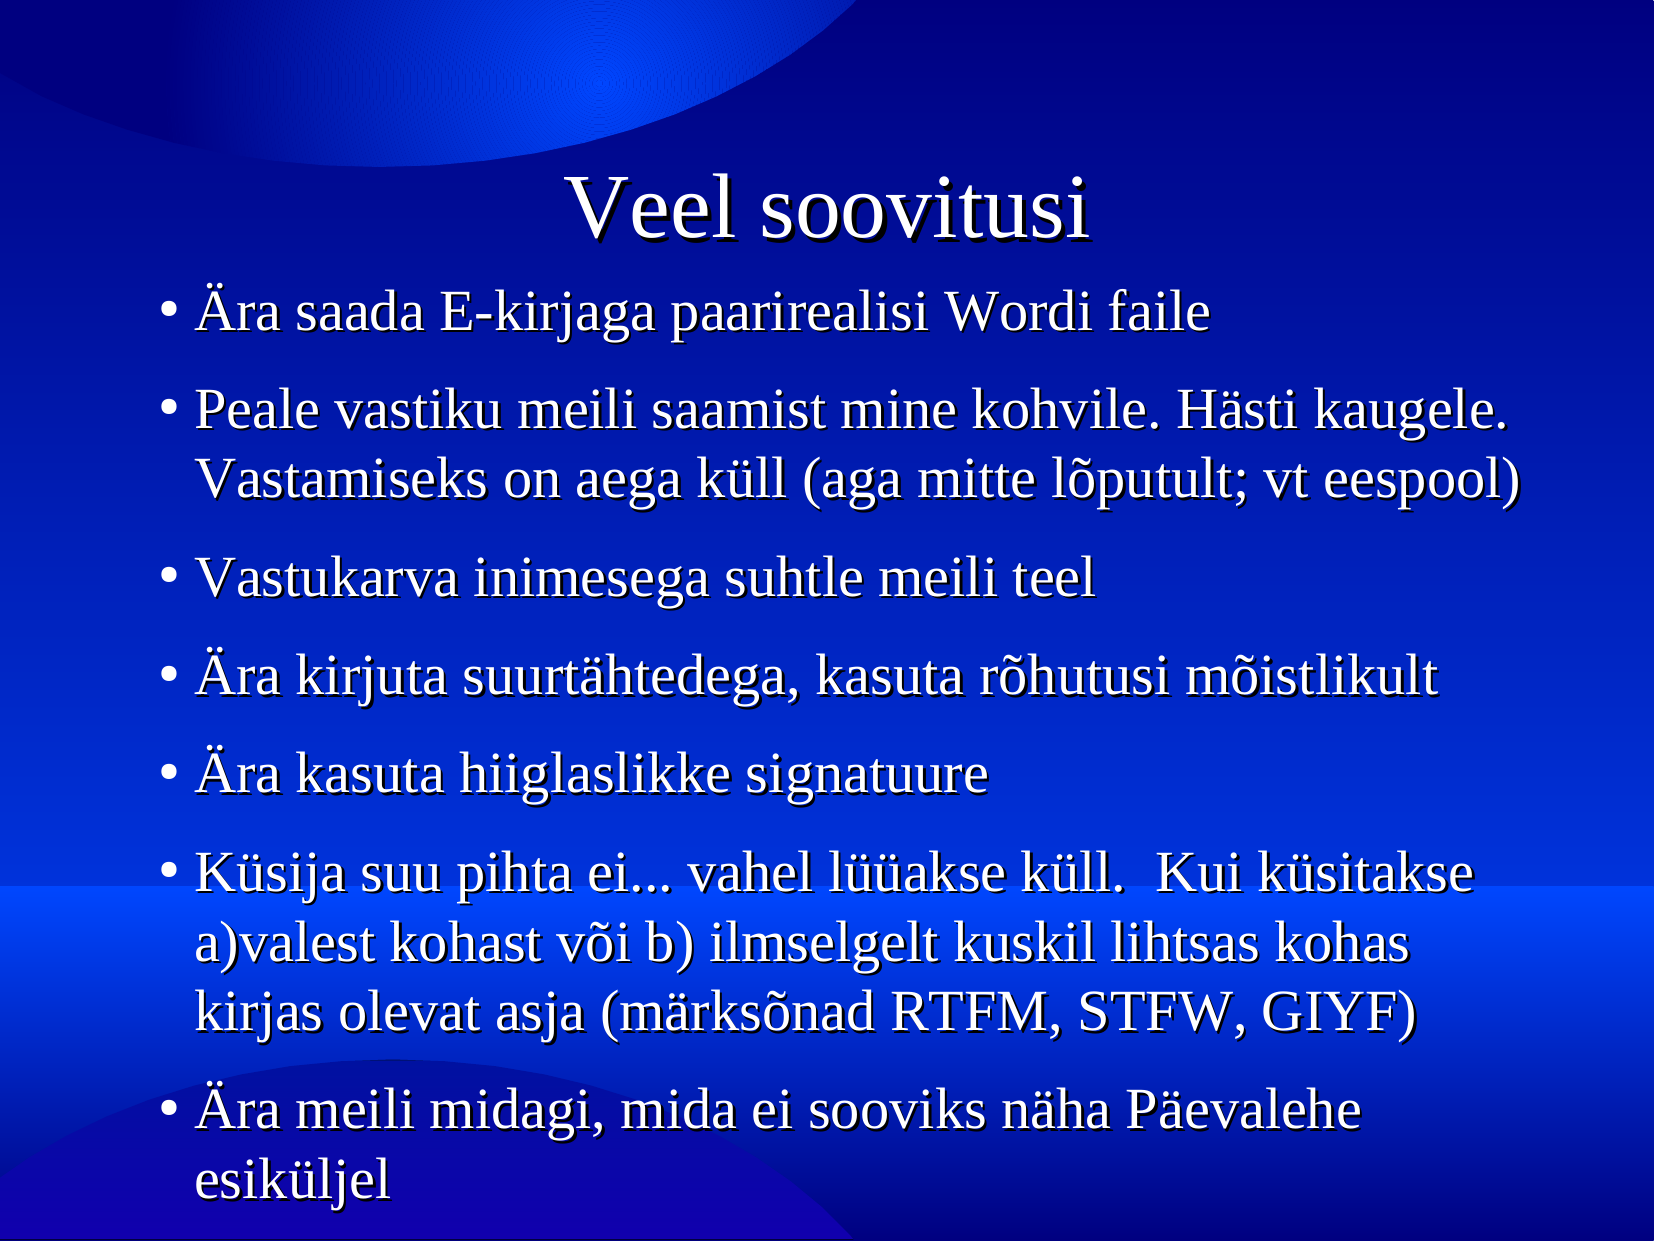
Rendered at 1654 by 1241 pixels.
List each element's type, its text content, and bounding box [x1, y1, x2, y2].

list Ära saada E-kirjaga paarirealisi Wordi faile Peale vastiku meili saamist mine kohvile. Hästi kaugele. Vastamiseks on aega küll (aga mitte lõputult; vt eespool) Vastukarva inimesega suhtle meili teel Ära kirjuta suurtähtedega, kasuta rõhutusi mõistlikult Ära kasuta hiiglaslikke signatuure Küsija suu pihta ei... vahel lüüakse küll. Kui küsitakse a)valest kohast või b) ilmselgelt kuskil lihtsas kohas kirjas olevat asja (märksõnad RTFM, STFW, GIYF) Ära meili midagi, mida ei sooviks näha Päevalehe esiküljel [123, 277, 1536, 1211]
title Veel soovitusi [121, 102, 1534, 311]
